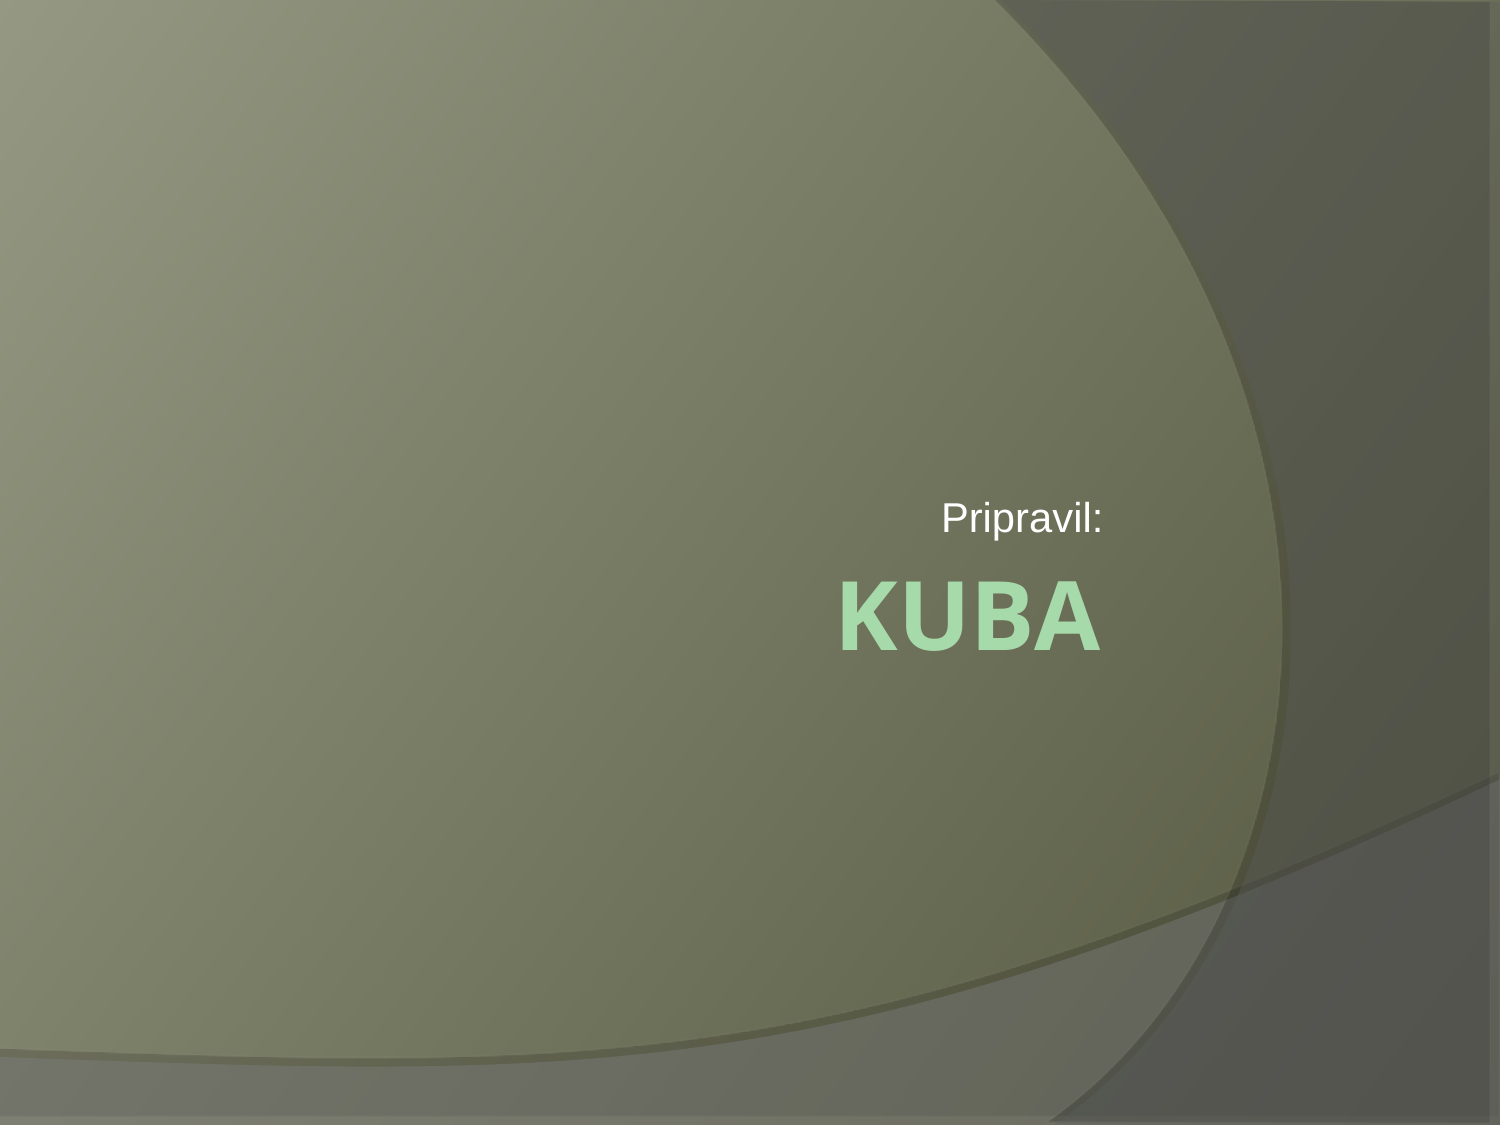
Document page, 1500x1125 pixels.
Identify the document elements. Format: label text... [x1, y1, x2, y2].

title KUBA [70, 547, 1134, 925]
subtitle Pripravil: [71, 253, 1135, 541]
